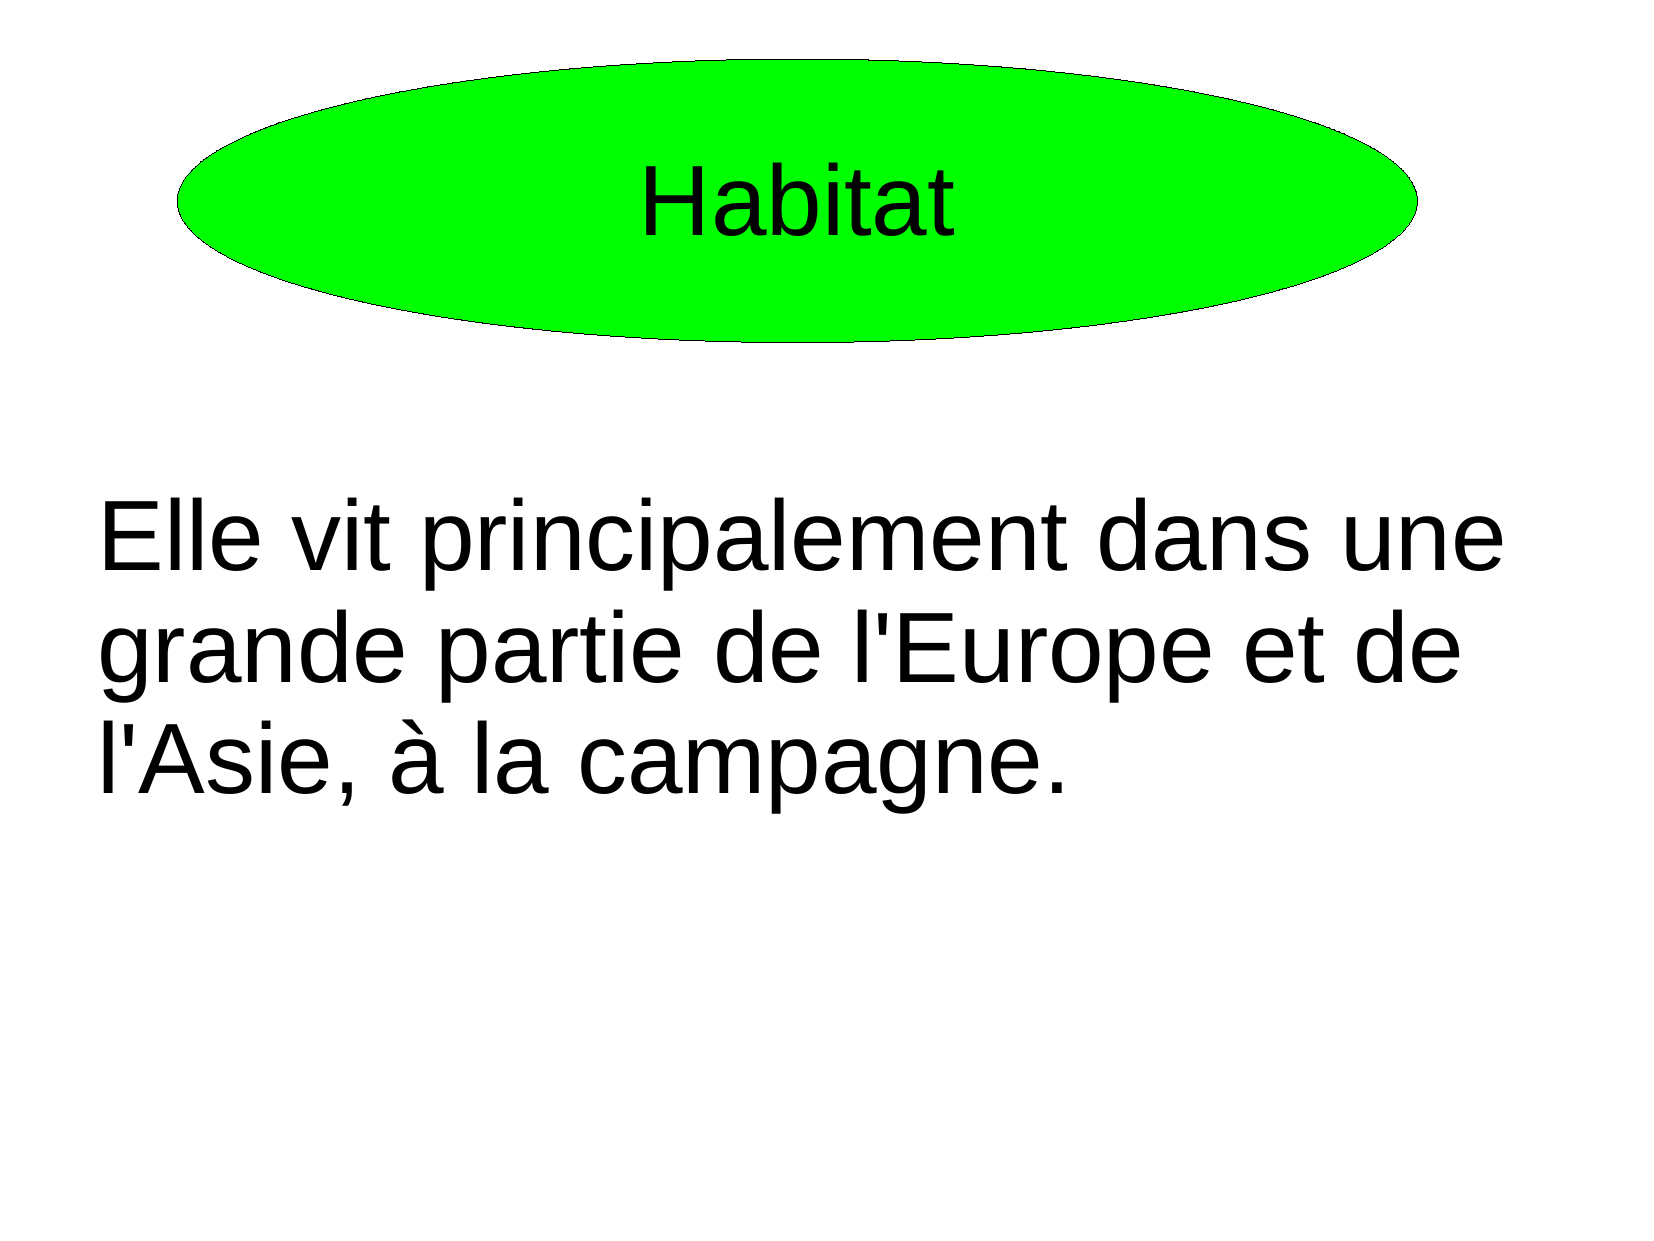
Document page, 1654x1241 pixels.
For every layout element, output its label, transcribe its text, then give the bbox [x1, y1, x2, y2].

text_box Elle vit principalement dans une grande partie de l'Europe et de l'Asie, à la campagne. [82, 472, 1571, 833]
text_box Habitat [177, 59, 1418, 343]
